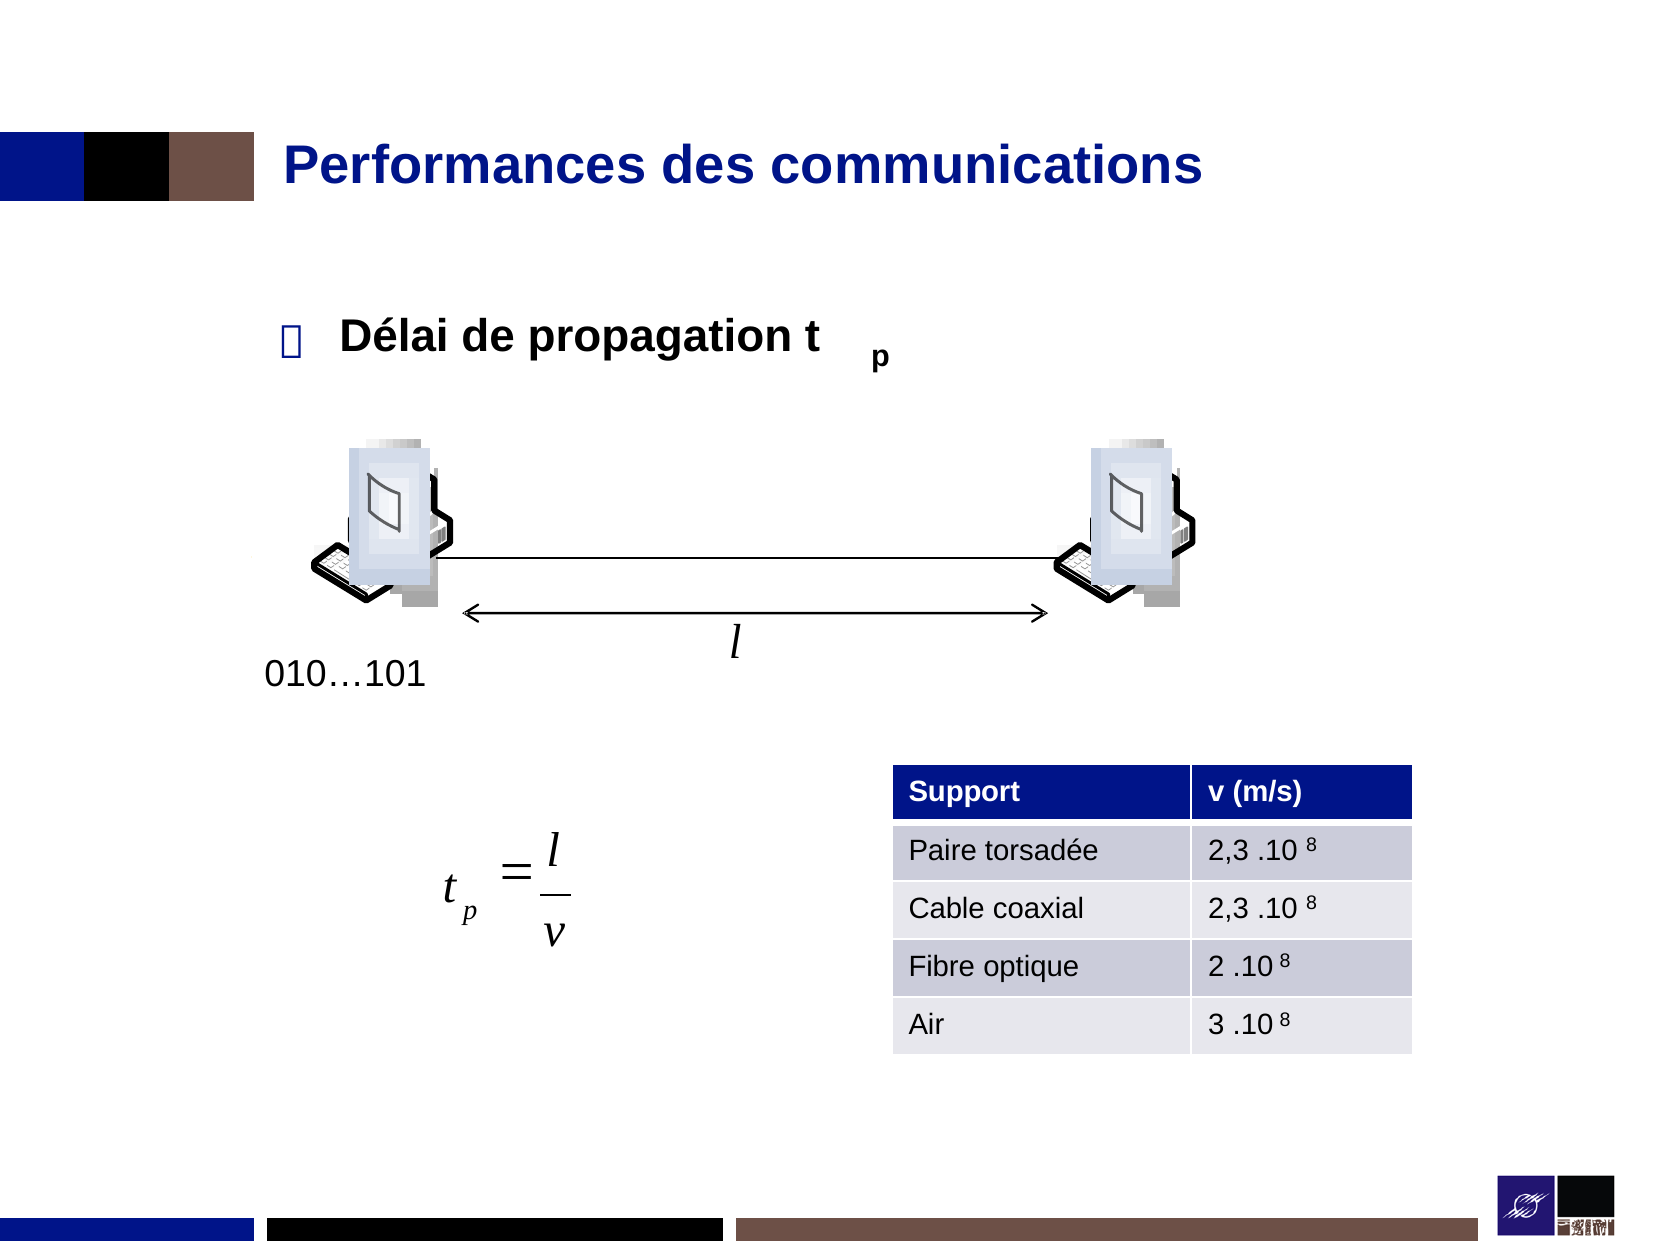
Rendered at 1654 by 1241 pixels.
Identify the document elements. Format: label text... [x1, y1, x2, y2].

text_box t [442, 858, 497, 922]
text_box 3 .10 [1208, 1008, 1281, 1047]
text_box p [871, 338, 905, 379]
text_box l [546, 822, 601, 886]
text_box p [463, 894, 495, 932]
picture [1091, 439, 1180, 607]
text_box 010…101 [264, 652, 455, 702]
text_box 8 [1279, 1008, 1301, 1034]
text_box v [543, 903, 598, 967]
text_box Fibre optique [908, 949, 1106, 989]
text_box Air [908, 1008, 958, 1047]
text_box [0, 0, 1654, 1241]
text_box  [497, 852, 552, 922]
text_box 8 [1306, 833, 1328, 860]
text_box Support [908, 775, 1041, 814]
text_box 2,3 .10 [1208, 891, 1308, 930]
text_box 8 [1306, 891, 1328, 918]
text_box Délai de propagation t [339, 309, 871, 370]
text_box  [277, 309, 328, 370]
picture [434, 468, 438, 478]
text_box 2 .10 [1208, 949, 1281, 989]
text_box 2,3 .10 [1208, 833, 1308, 872]
text_box Performances des communications [283, 134, 1312, 206]
picture [1490, 1168, 1621, 1241]
text_box 8 [1279, 949, 1301, 976]
text_box Cable coaxial [908, 891, 1112, 930]
text_box v (m/s) [1208, 775, 1322, 814]
picture [349, 439, 438, 607]
text_box l [729, 614, 780, 678]
text_box Paire torsadée [908, 833, 1128, 872]
